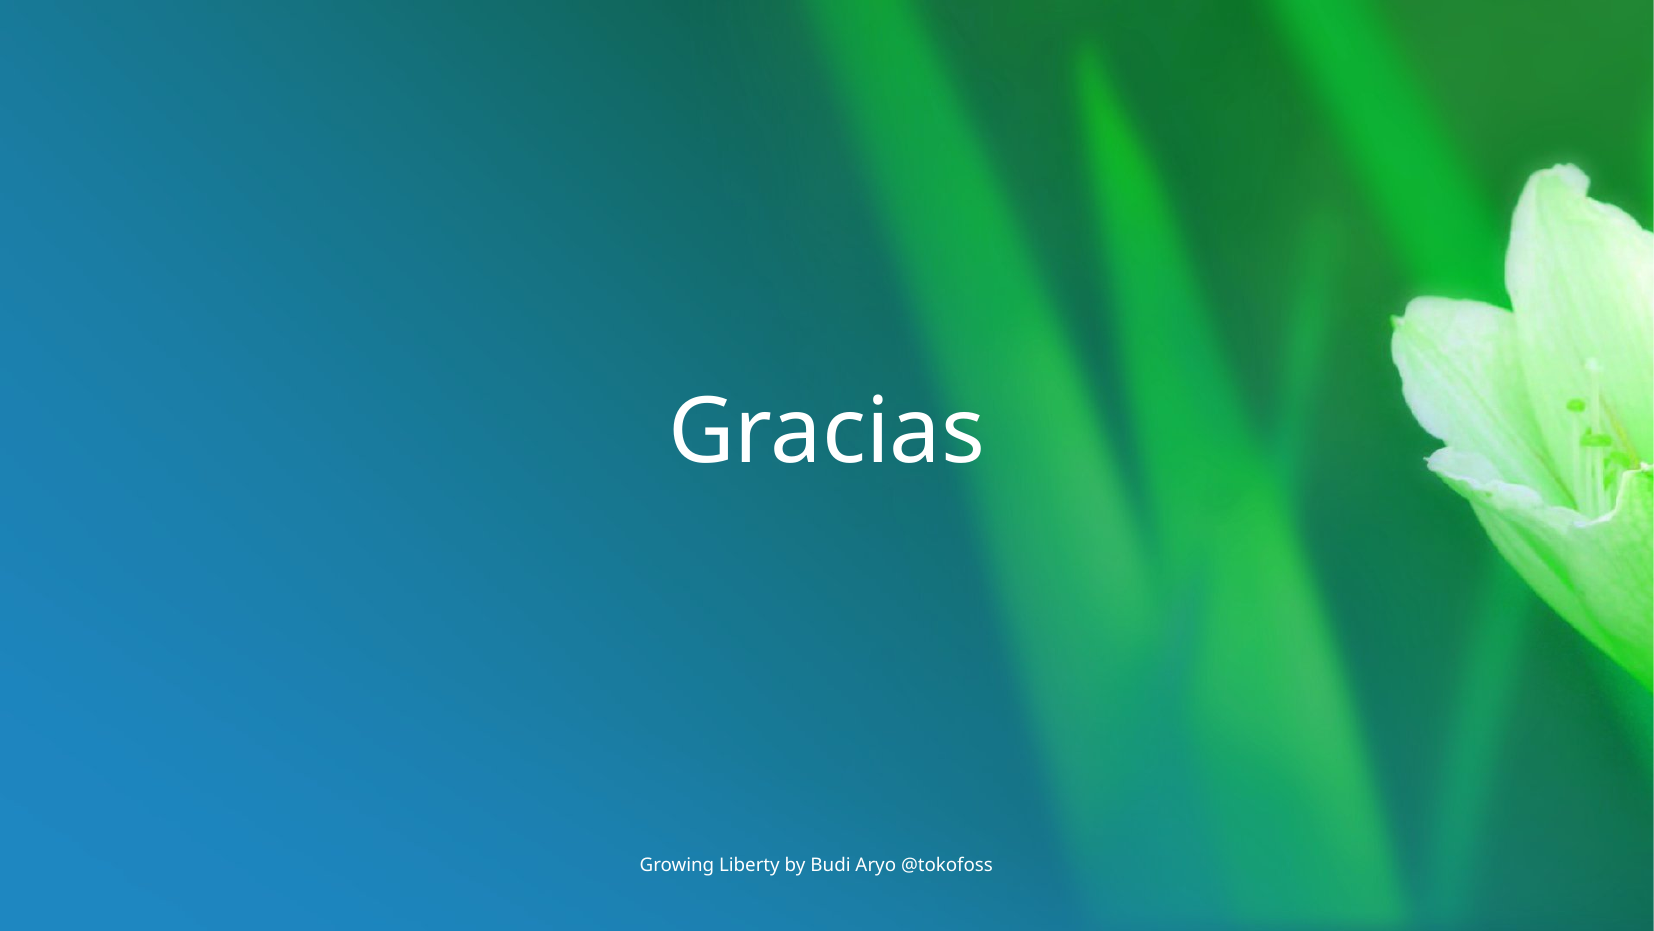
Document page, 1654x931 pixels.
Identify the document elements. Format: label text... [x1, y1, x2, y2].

text_box Growing Liberty by Budi Aryo @tokofoss [71, 845, 1561, 883]
picture [0, 0, 1654, 931]
text_box Gracias [82, 362, 1571, 488]
